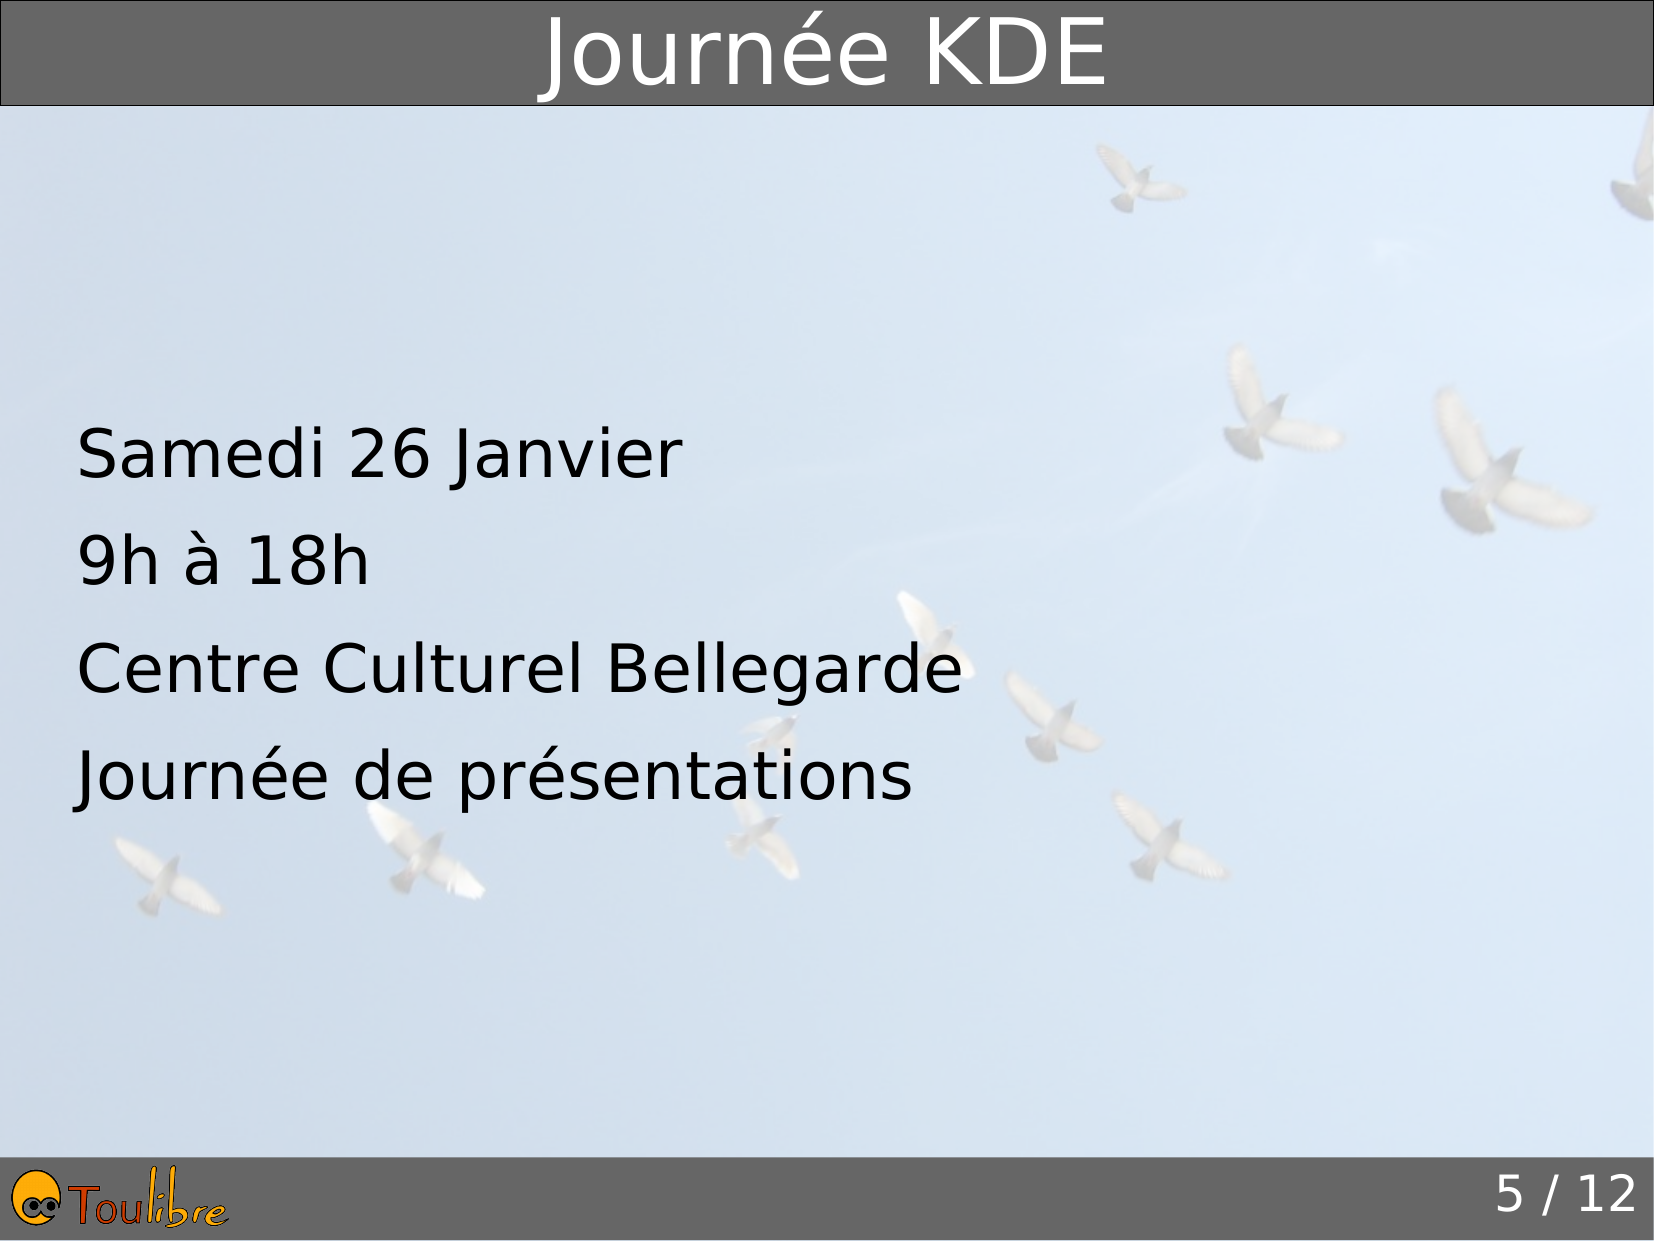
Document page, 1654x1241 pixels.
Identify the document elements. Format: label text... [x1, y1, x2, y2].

list Samedi 26 Janvier 9h à 18h Centre Culturel Bellegarde Journée de présentations [59, 415, 1548, 816]
title Journée KDE [0, 0, 1654, 107]
picture [11, 1165, 229, 1228]
